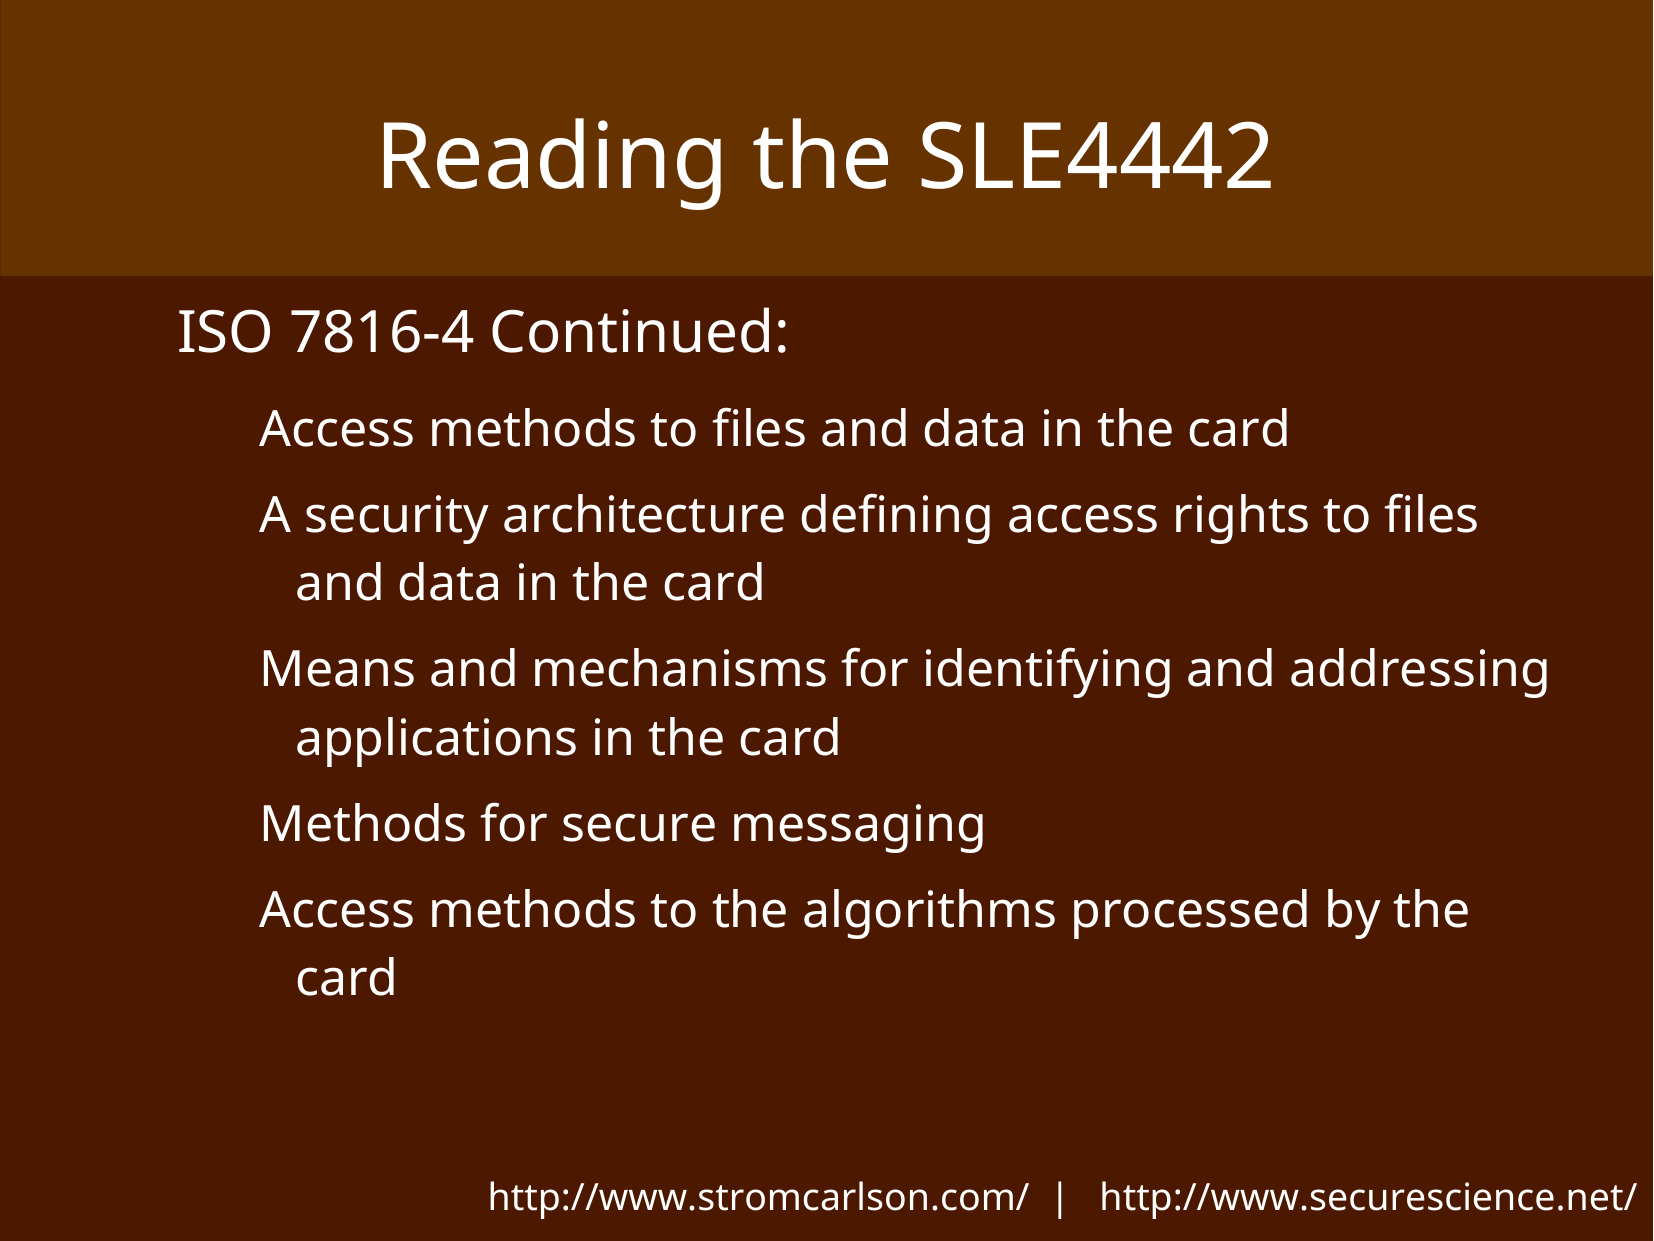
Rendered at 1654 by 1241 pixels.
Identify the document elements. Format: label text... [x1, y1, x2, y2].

title Reading the SLE4442 [82, 49, 1571, 257]
list ISO 7816-4 Continued: Access methods to files and data in the card A security architecture defining access rights to files and data in the card Means and mechanisms for identifying and addressing applications in the card Methods for secure messaging Access methods to the algorithms processed by the card [82, 290, 1571, 1008]
